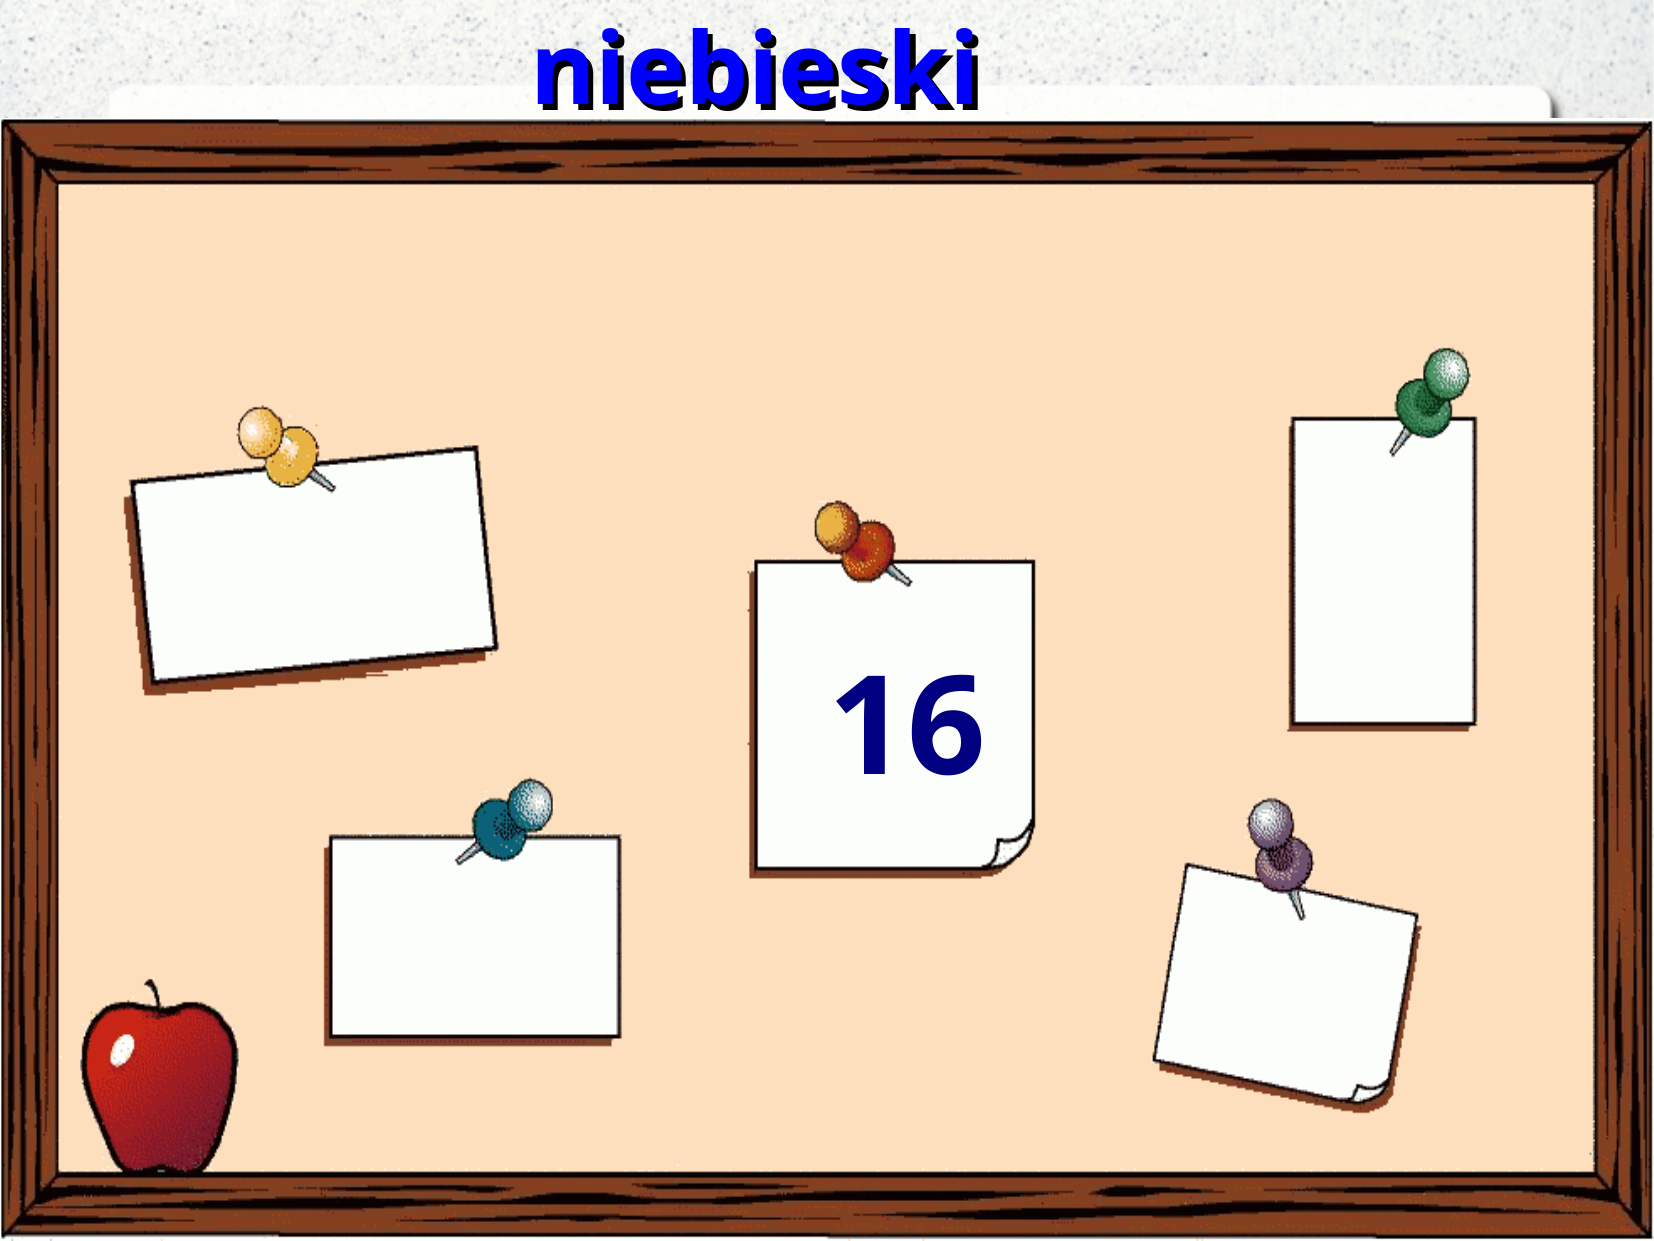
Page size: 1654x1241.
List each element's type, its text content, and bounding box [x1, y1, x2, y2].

text_box niebieski [354, 0, 1182, 146]
text_box 16 [767, 620, 1048, 803]
picture [0, 0, 1654, 1241]
text_box [1151, 909, 1418, 1093]
